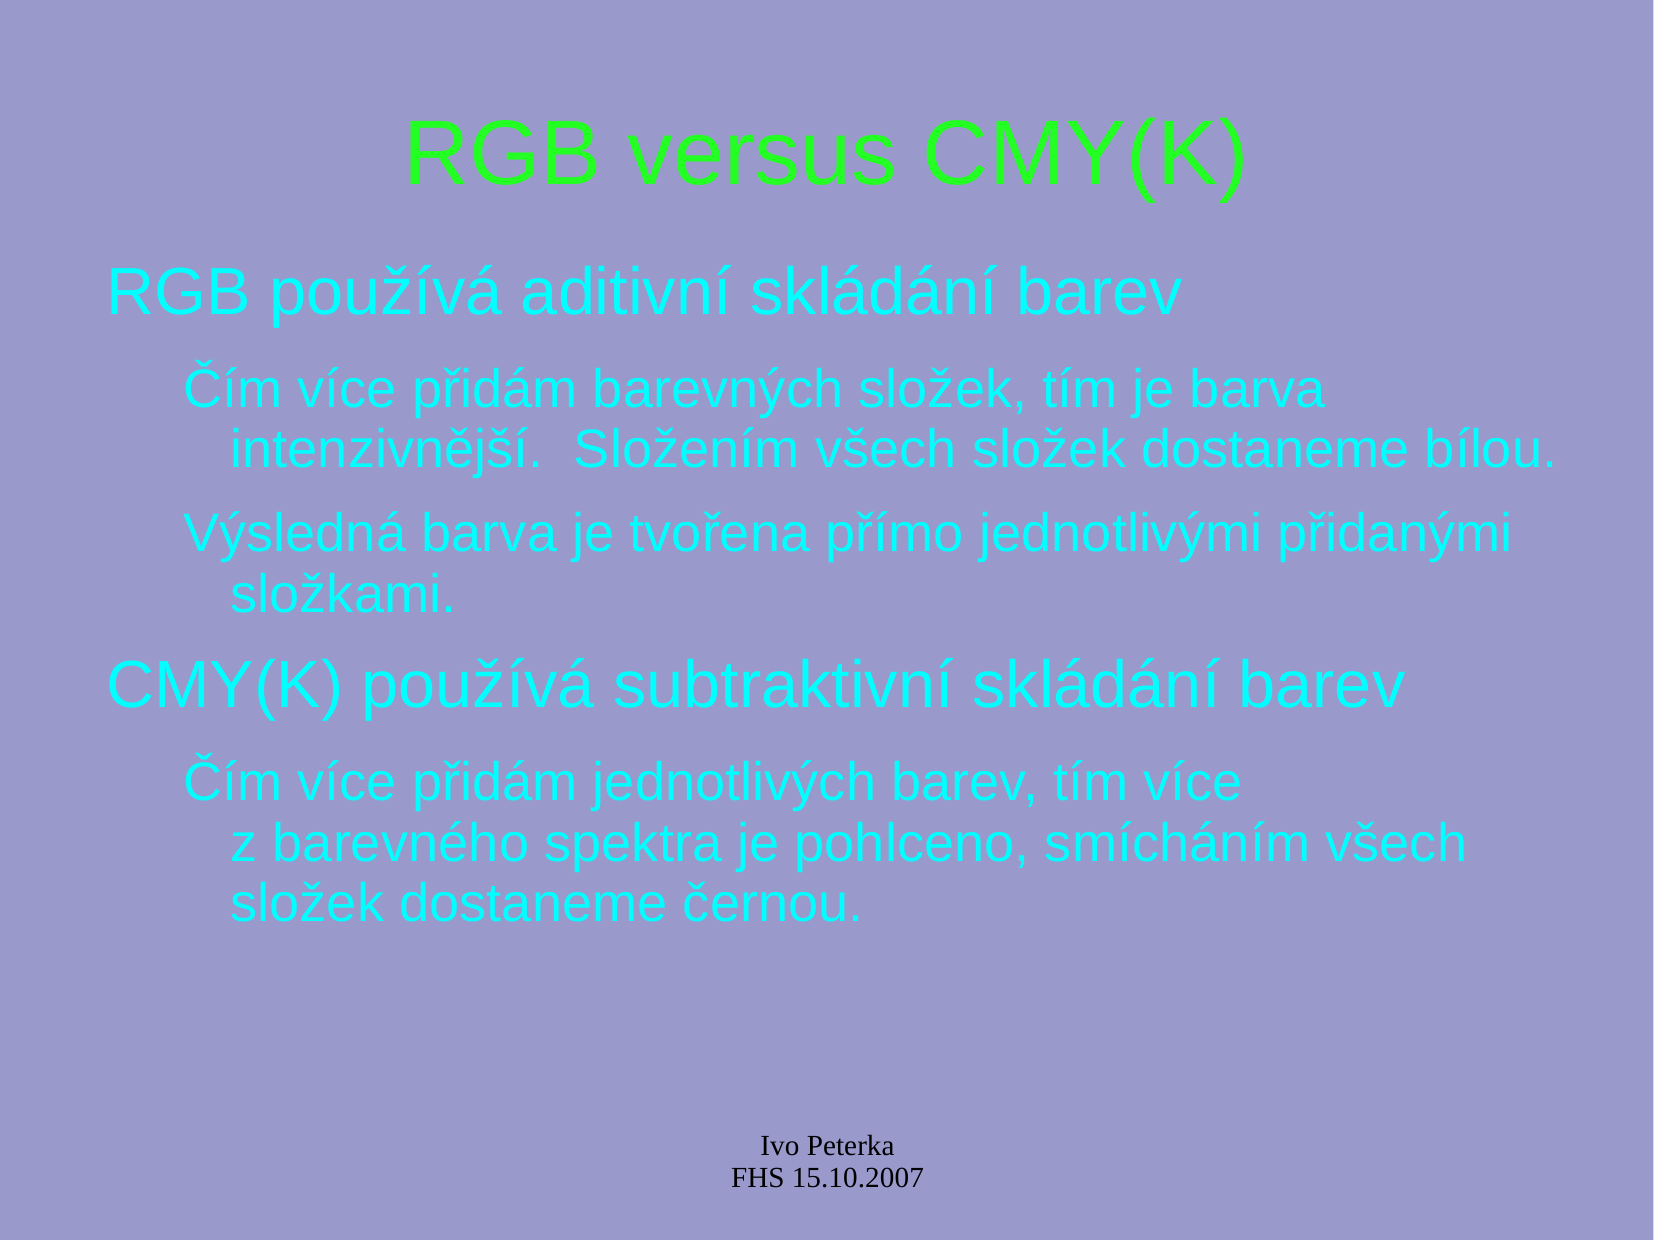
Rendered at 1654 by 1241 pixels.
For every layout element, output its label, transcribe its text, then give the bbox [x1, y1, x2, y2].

list RGB používá aditivní skládání barev Čím více přidám barevných složek, tím je barva intenzivnější. Složením všech složek dostaneme bílou. Výsledná barva je tvořena přímo jednotlivými přidanými složkami. CMY(K) používá subtraktivní skládání barev Čím více přidám jednotlivých barev, tím více z barevného spektra je pohlceno, smícháním všech složek dostaneme černou. [88, 253, 1577, 1058]
title RGB versus CMY(K) [82, 56, 1571, 250]
